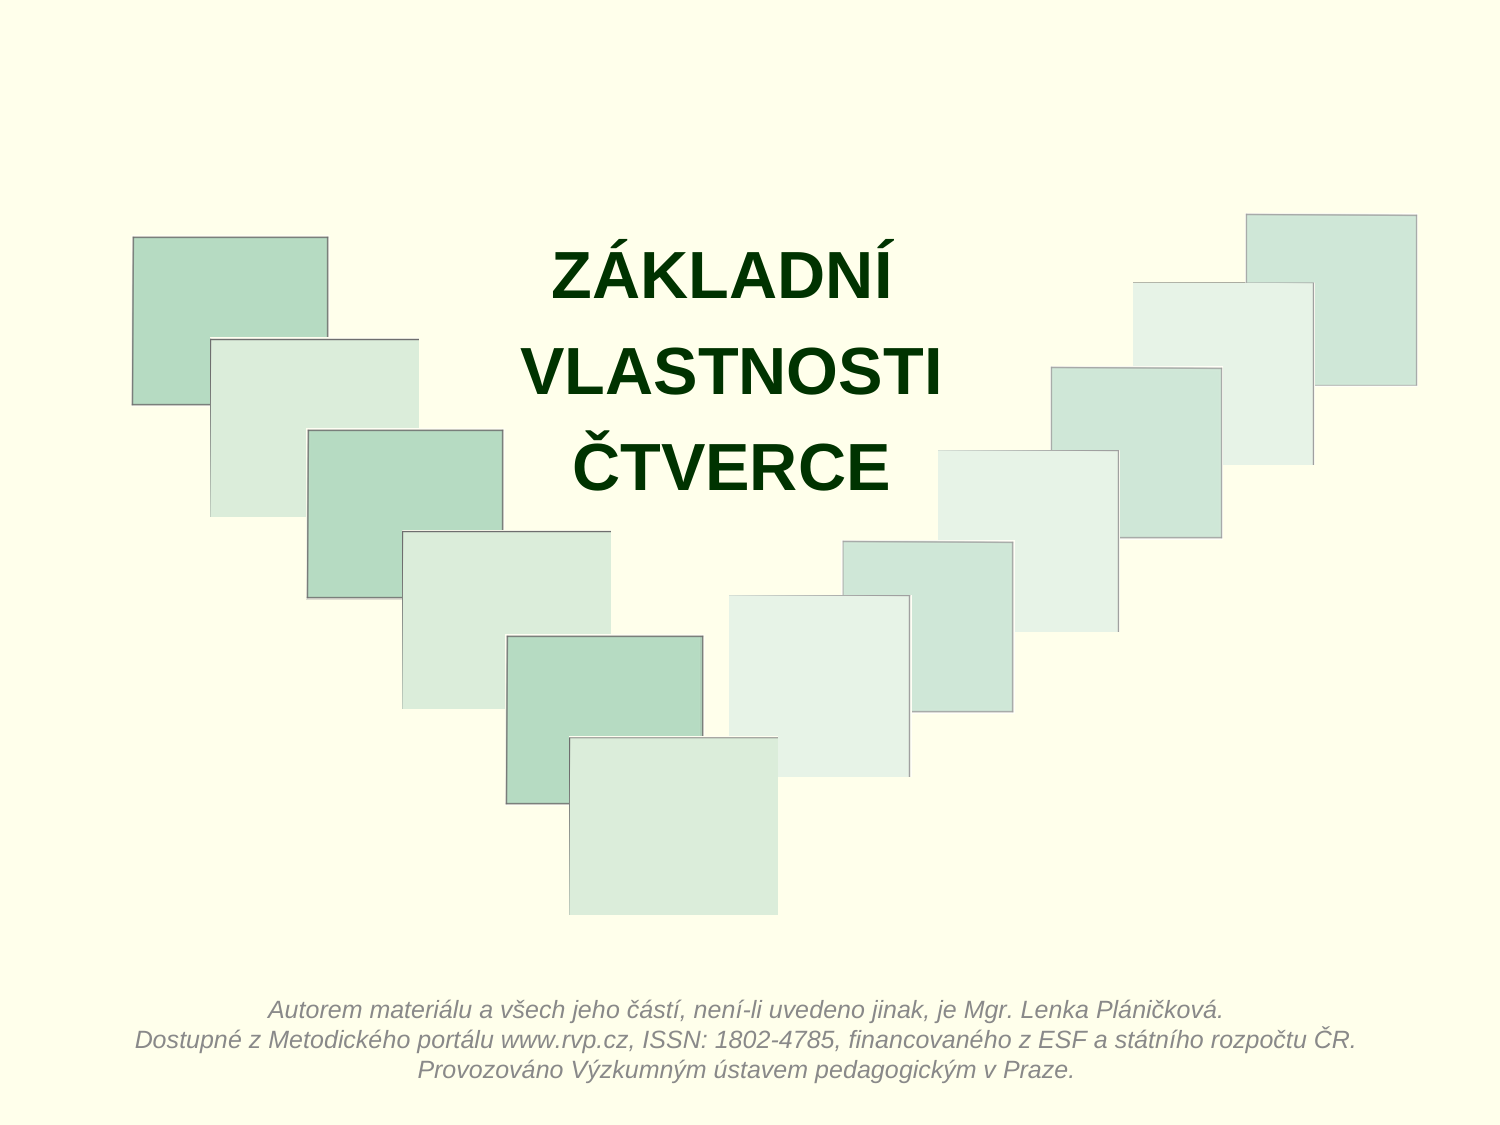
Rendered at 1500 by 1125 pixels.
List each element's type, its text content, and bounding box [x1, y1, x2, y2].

text_box Autorem materiálu a všech jeho částí, není-li uvedeno jinak, je Mgr. Lenka Pláničková. Dostupné z Metodického portálu www.rvp.cz, ISSN: 1802-4785, financovaného z ESF a státního rozpočtu ČR. Provozováno Výzkumným ústavem pedagogickým v Praze. [40, 997, 1454, 1080]
picture [131, 213, 1418, 915]
text_box ZÁKLADNÍ VLASTNOSTI ČTVERCE [99, 208, 1364, 546]
